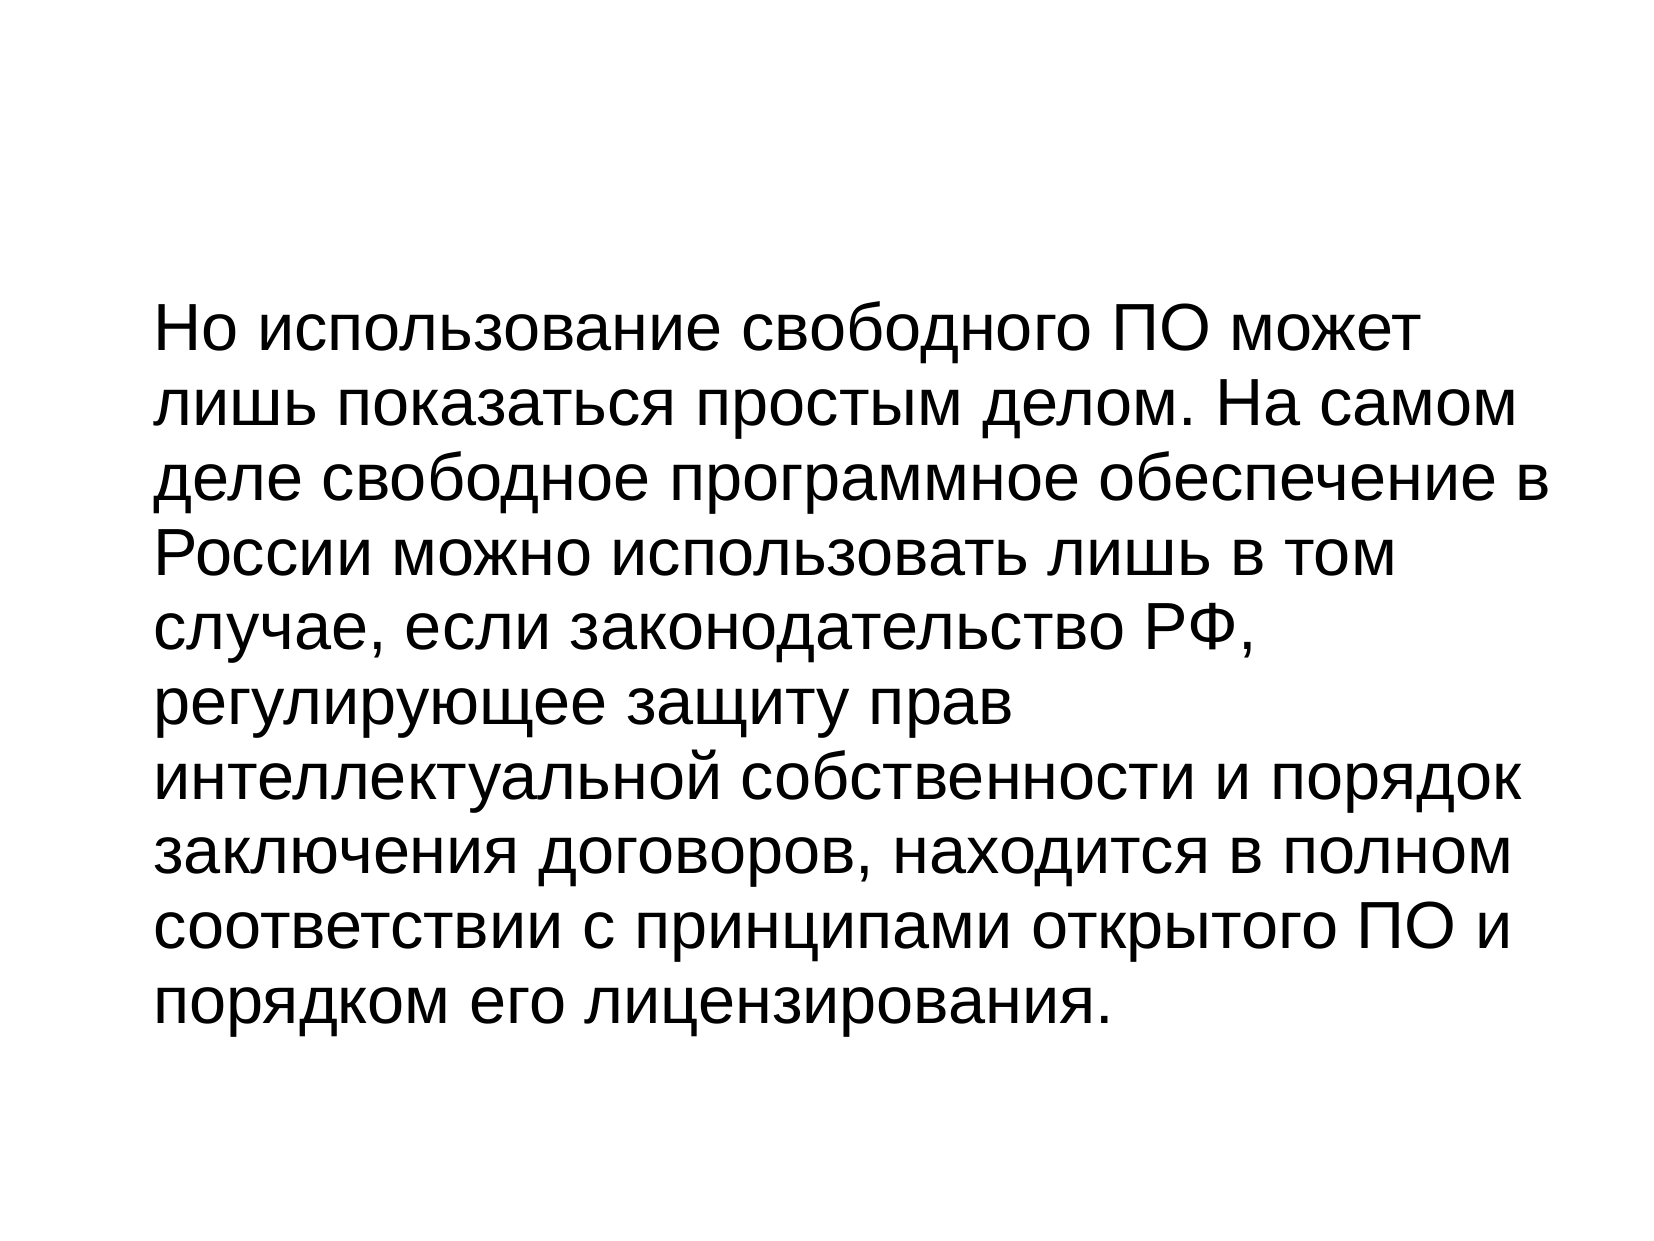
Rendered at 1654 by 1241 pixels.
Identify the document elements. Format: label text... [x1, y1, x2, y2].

list Но использование свободного ПО может лишь показаться простым делом. На самом деле свободное программное обеспечение в России можно использовать лишь в том случае, если законодательство РФ, регулирующее защиту прав интеллектуальной собственности и порядок заключения договоров, находится в полном соответствии с принципами открытого ПО и порядком его лицензирования. [82, 290, 1571, 1109]
